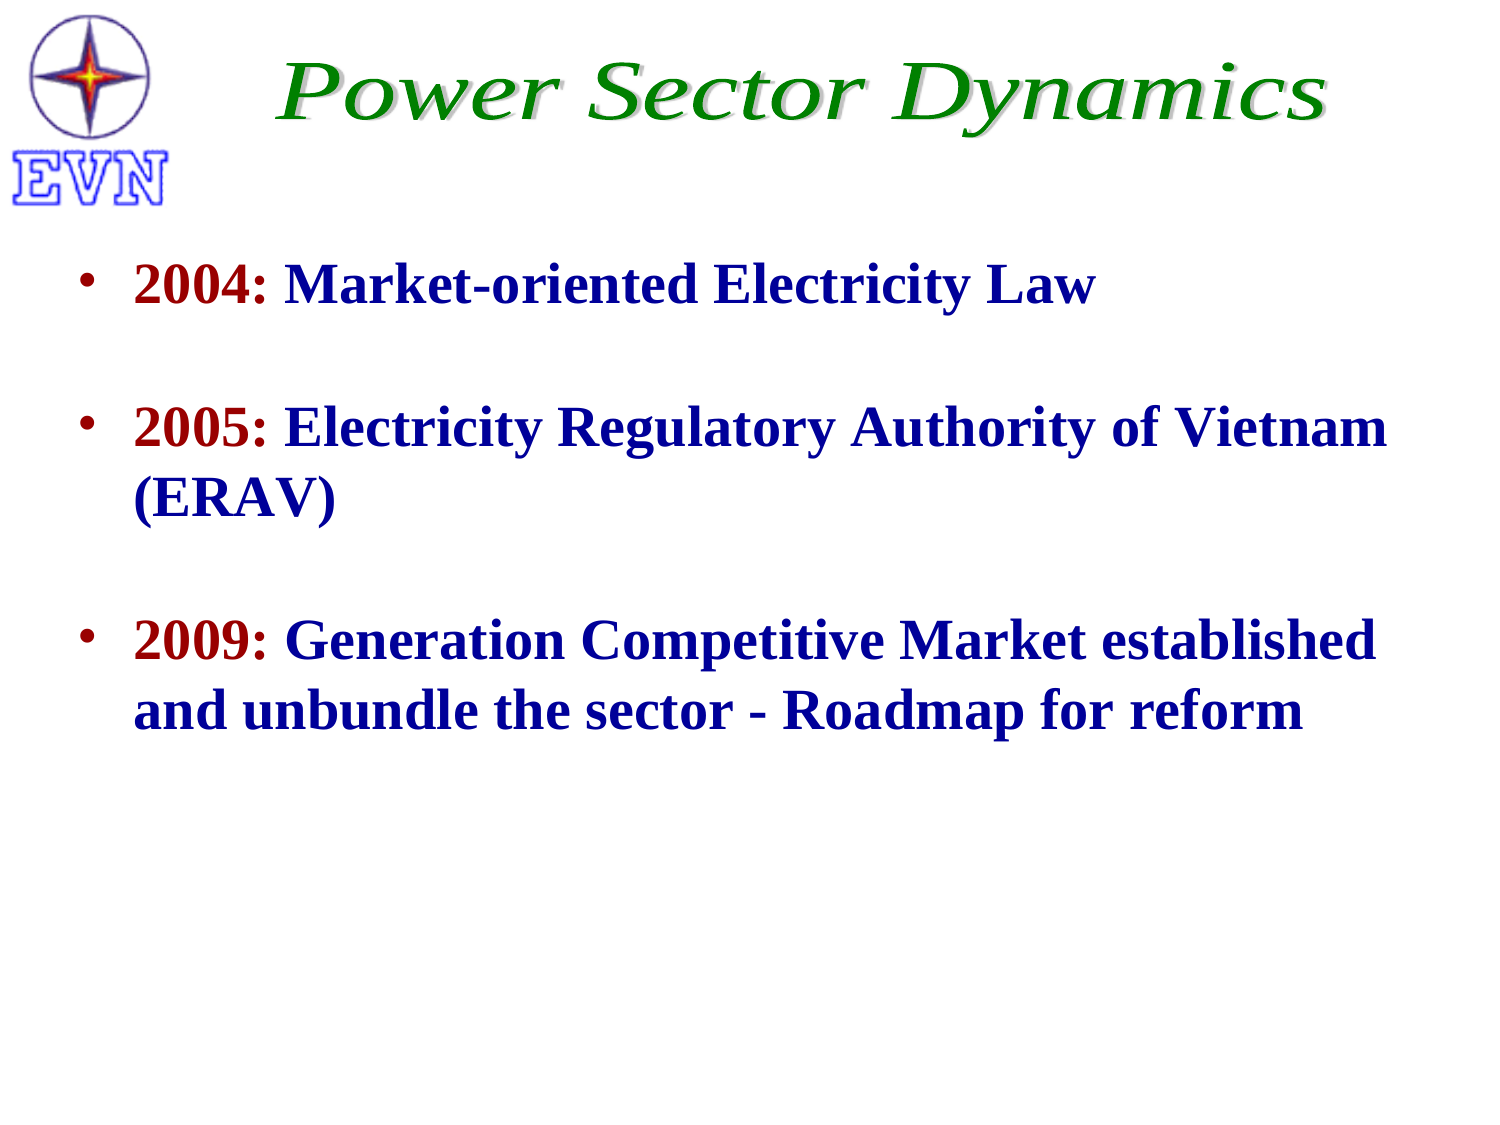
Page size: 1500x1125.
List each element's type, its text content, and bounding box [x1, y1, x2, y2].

text_box Power Sector Dynamics [1286, 78, 1325, 120]
text_box Power Sector Dynamics [644, 78, 688, 120]
text_box Power Sector Dynamics [693, 78, 738, 120]
text_box Power Sector Dynamics [1132, 78, 1203, 119]
text_box Power Sector Dynamics [1023, 78, 1070, 119]
text_box Power Sector Dynamics [827, 78, 866, 119]
text_box Power Sector Dynamics [771, 78, 820, 120]
text_box Power Sector Dynamics [274, 63, 340, 119]
text_box Power Sector Dynamics [588, 62, 640, 120]
text_box 2004: Market-oriented Electricity Law 2005: Electricity Regulatory Authority of Vietnam (ERAV) 2009: Generation Competitive Market established and unbundle the sector - Roadmap for reform [62, 237, 1438, 749]
text_box Power Sector Dynamics [742, 70, 771, 120]
text_box Power Sector Dynamics [1077, 78, 1125, 120]
text_box Power Sector Dynamics [345, 78, 394, 120]
text_box Power Sector Dynamics [521, 78, 561, 119]
text_box Power Sector Dynamics [962, 79, 1020, 138]
text_box Power Sector Dynamics [472, 78, 516, 120]
text_box Power Sector Dynamics [1213, 79, 1231, 119]
text_box Power Sector Dynamics [1240, 78, 1285, 120]
text_box Power Sector Dynamics [891, 63, 970, 120]
text_box Power Sector Dynamics [399, 79, 469, 120]
picture [0, 0, 179, 223]
